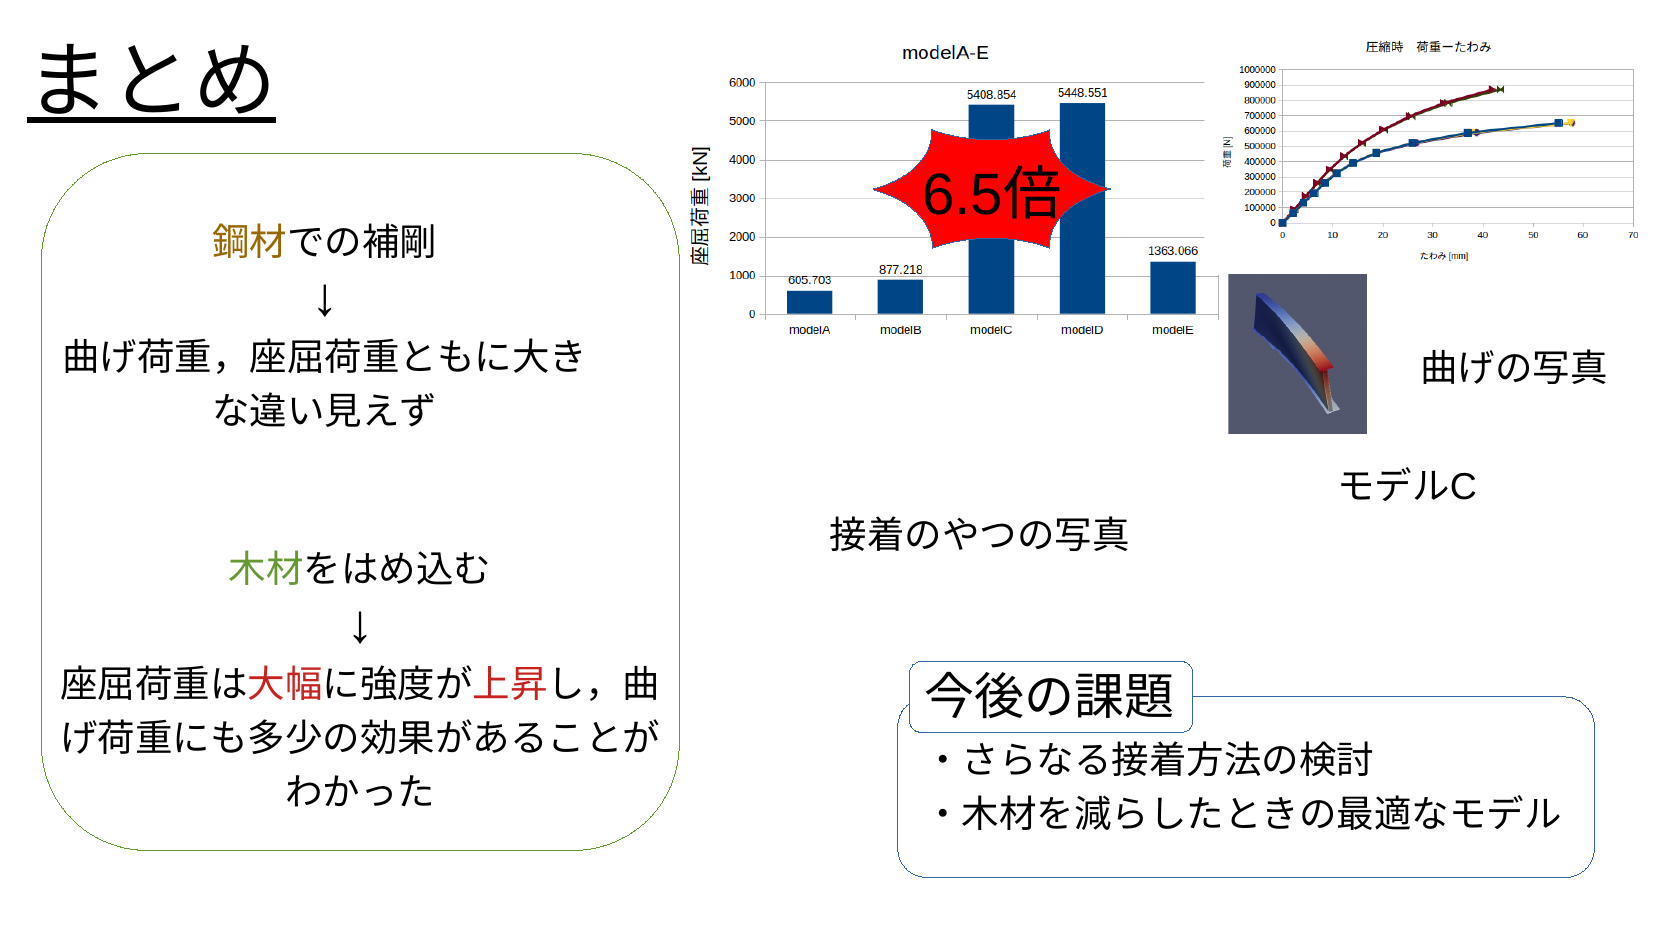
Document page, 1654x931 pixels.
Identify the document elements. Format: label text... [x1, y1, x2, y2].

text_box 6.5倍 [873, 129, 1111, 249]
text_box 鋼材での補剛 ↓ 曲げ荷重，座屈荷重ともに大きな違い見えず [47, 204, 603, 461]
text_box 接着のやつの写真 [814, 497, 1170, 567]
text_box 木材をはめ込む ↓ 座屈荷重は大幅に強度が上昇し，曲げ荷重にも多少の効果があることがわかった [41, 531, 680, 851]
text_box モデルC [1322, 448, 1501, 518]
text_box 曲げの写真 [1405, 330, 1654, 400]
text_box まとめ [11, 6, 532, 142]
picture [661, 23, 1652, 434]
text_box 今後の課題 ・さらなる接着方法の検討 ・木材を減らしたときの最適なモデル [909, 649, 1595, 900]
